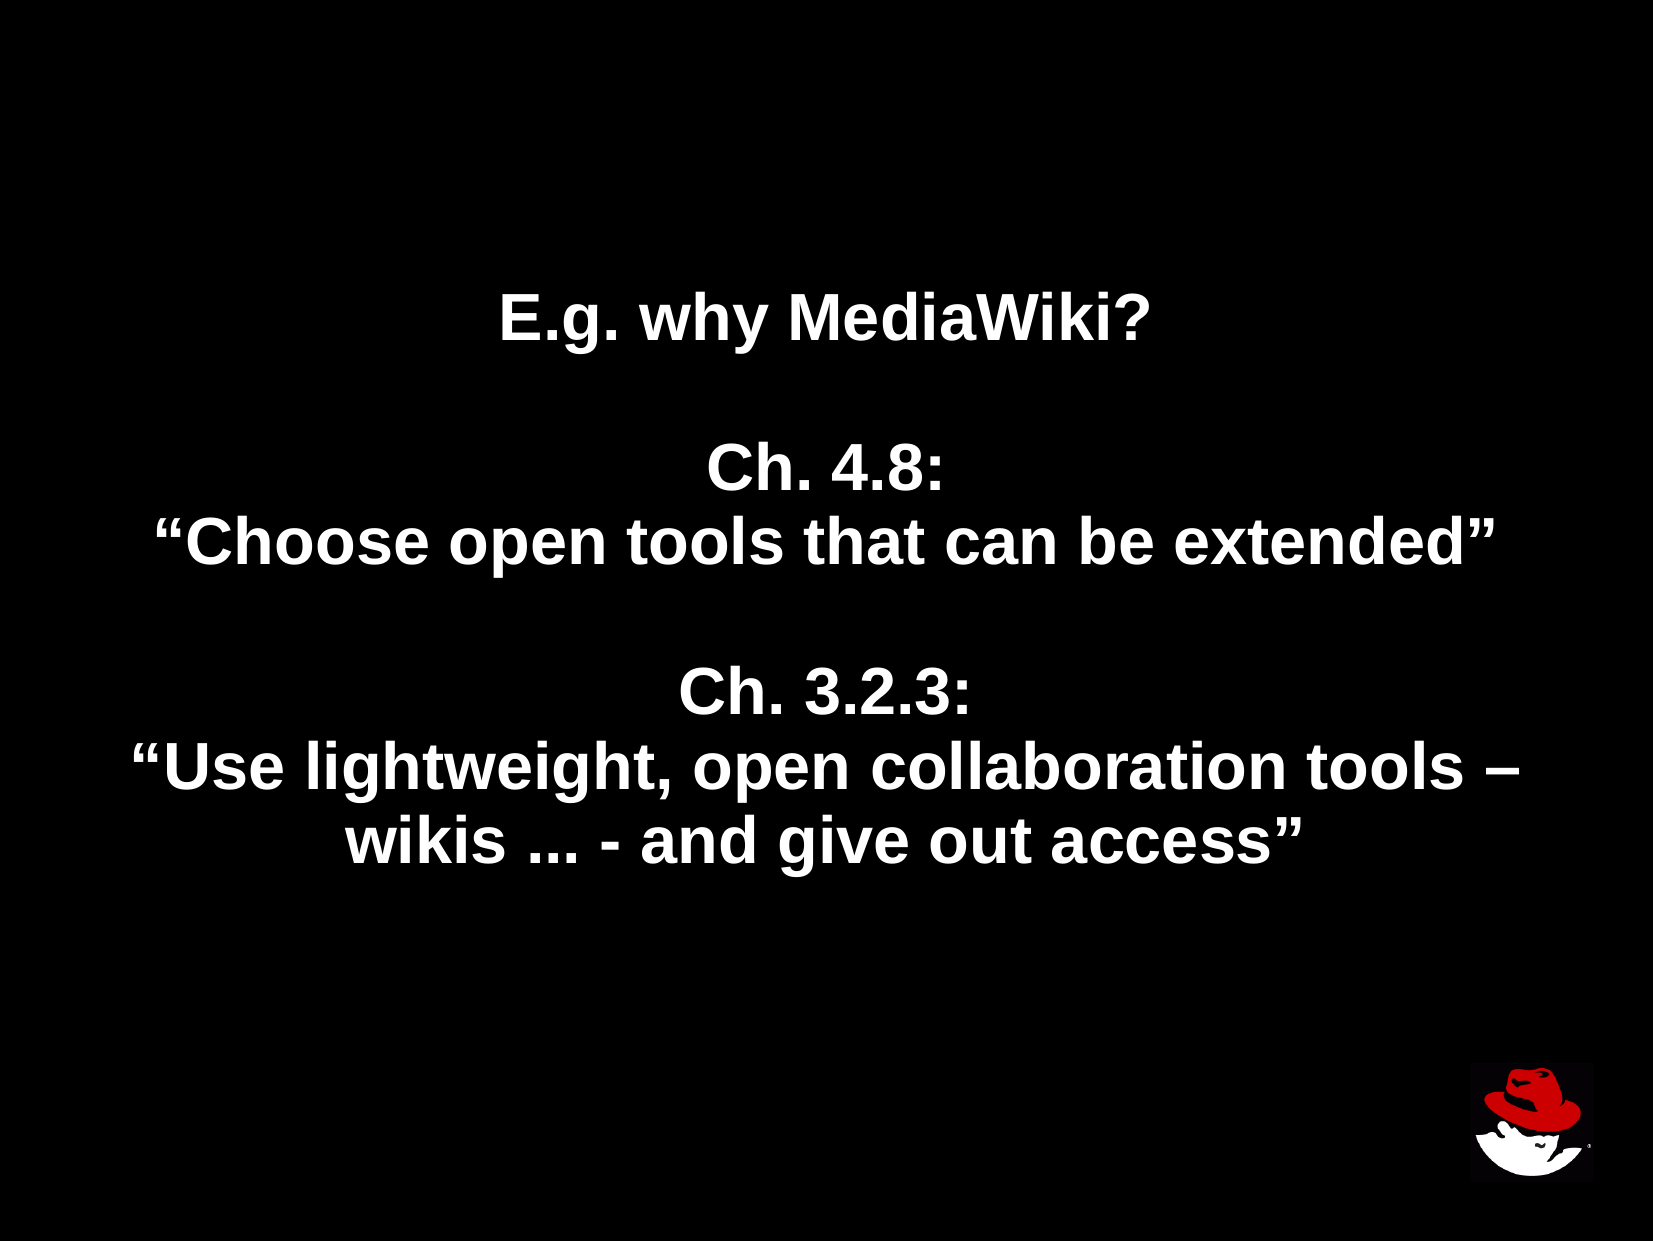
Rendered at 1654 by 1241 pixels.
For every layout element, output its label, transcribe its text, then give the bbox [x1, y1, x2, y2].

picture [1470, 1063, 1594, 1182]
subtitle E.g. why MediaWiki? Ch. 4.8: “Choose open tools that can be extended” Ch. 3.2.3: “Use lightweight, open collaboration tools – wikis ... - and give out access” [82, 49, 1571, 1109]
